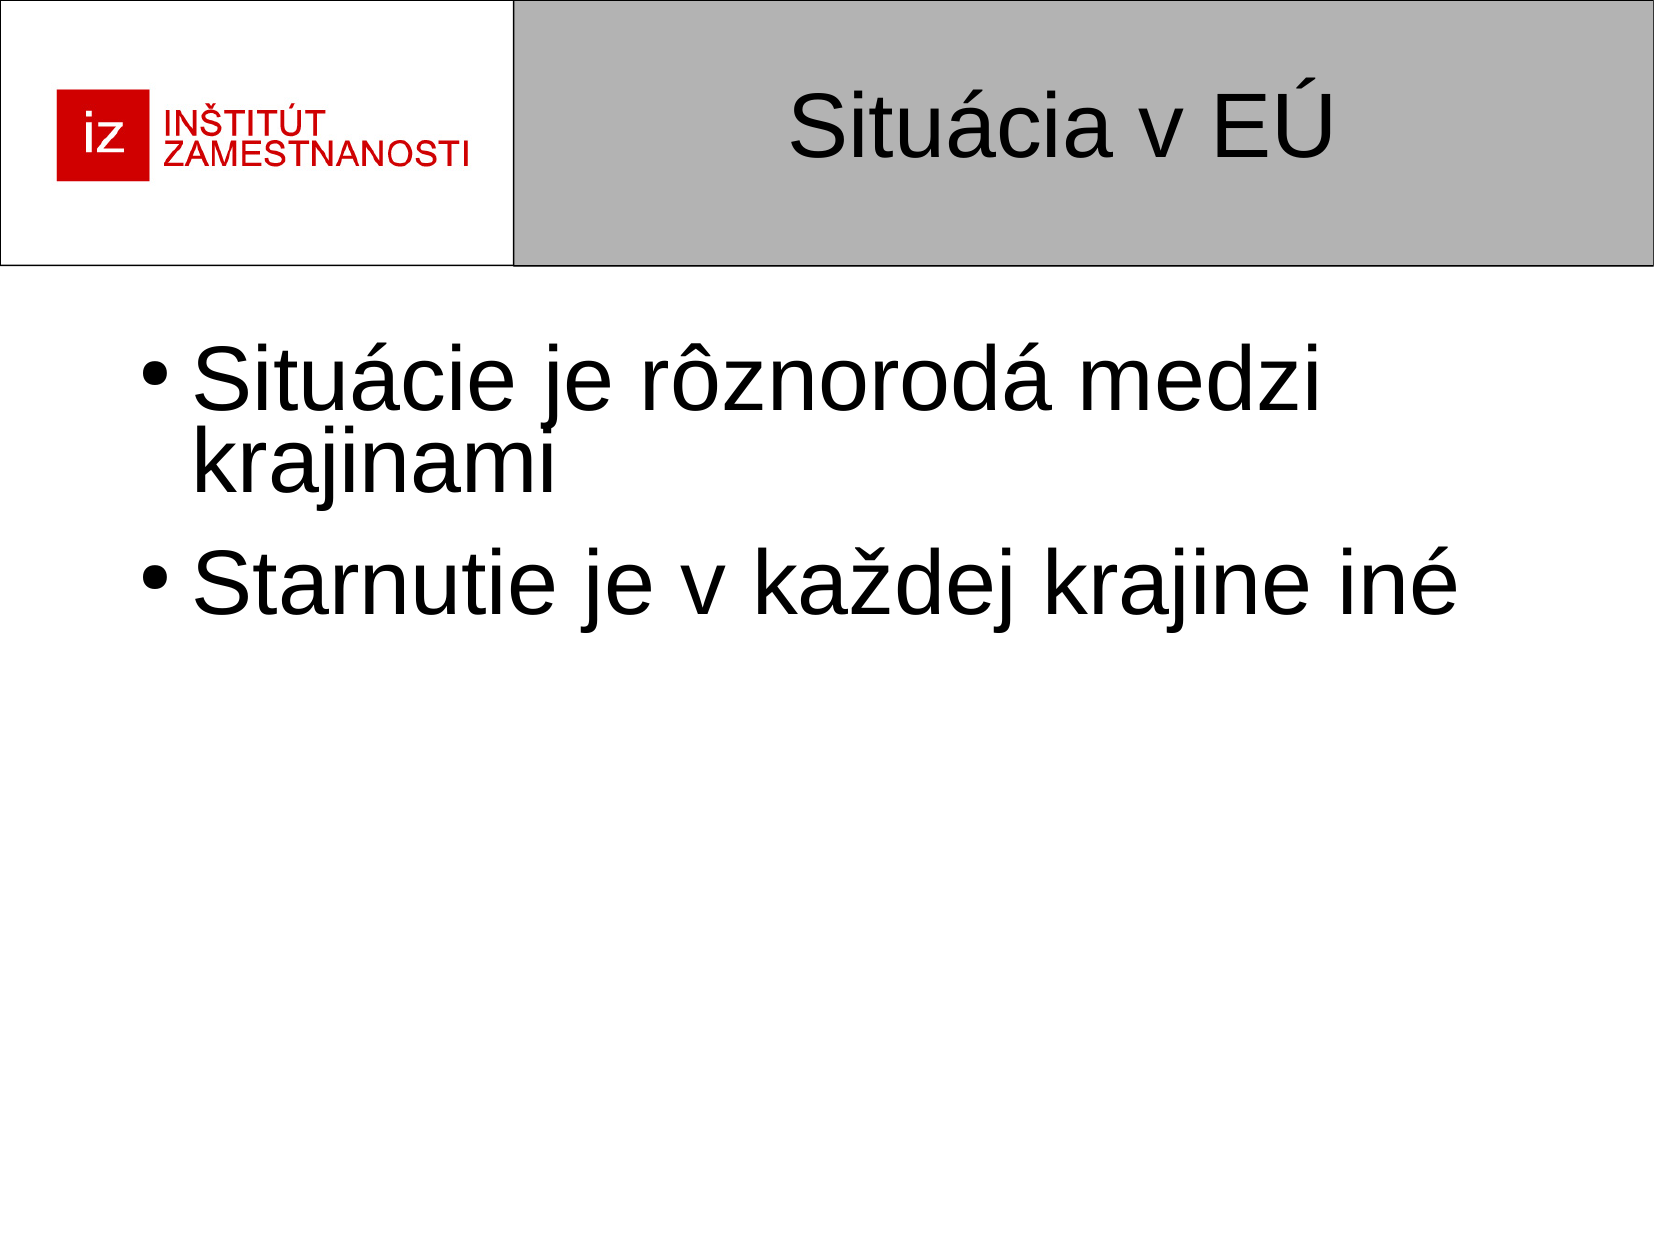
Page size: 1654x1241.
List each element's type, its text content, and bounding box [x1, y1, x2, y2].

list Situácie je rôznorodá medzi krajinami Starnutie je v každej krajine iné [121, 344, 1533, 1126]
title Situácia v EÚ [561, 29, 1565, 237]
picture [5, 8, 512, 257]
